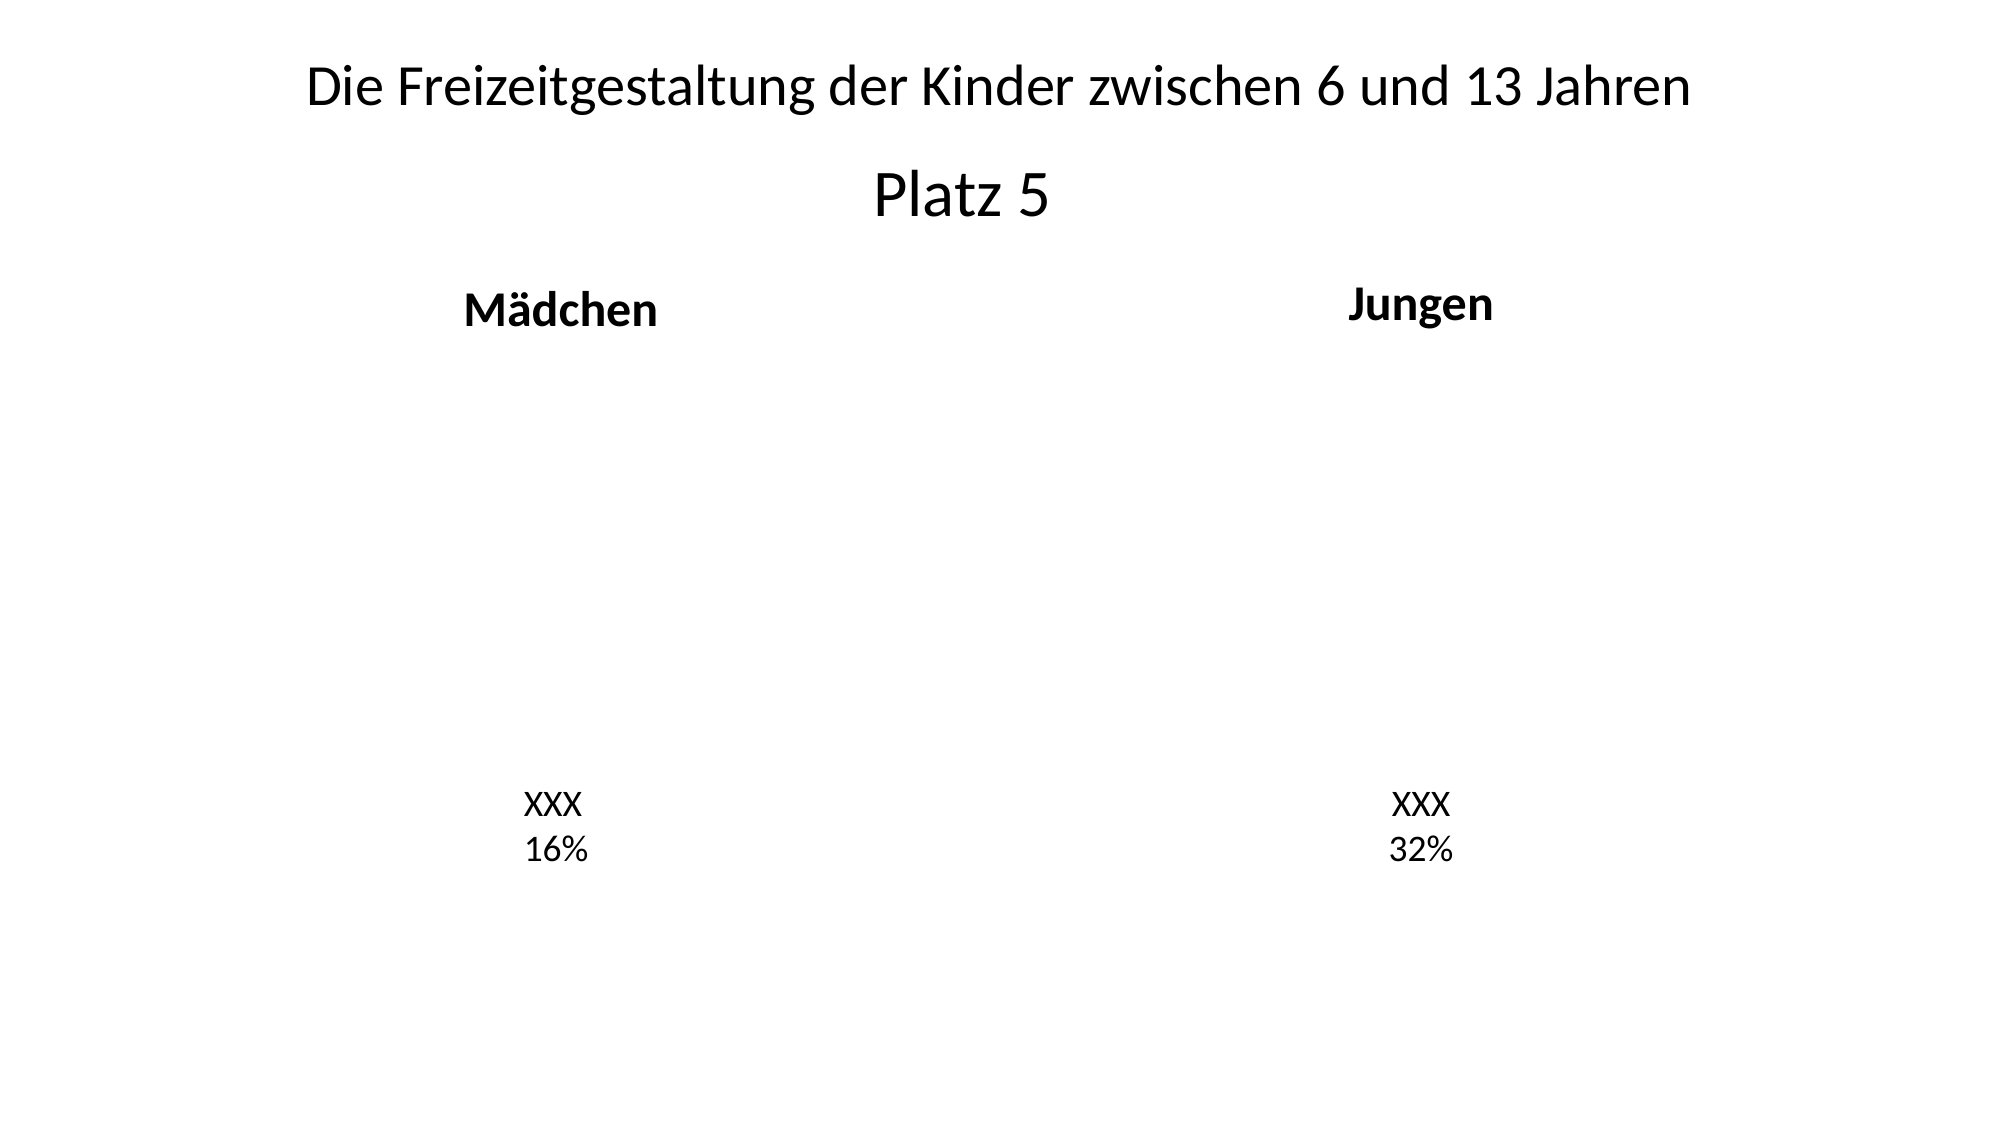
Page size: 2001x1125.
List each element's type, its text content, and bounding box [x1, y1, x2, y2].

text_box Mädchen [444, 280, 677, 351]
text_box Platz 5 [858, 141, 1069, 238]
text_box XXX 32% [1373, 771, 1469, 878]
text_box Jungen [1301, 279, 1541, 340]
text_box XXX 16% [508, 771, 613, 878]
text_box Die Freizeitgestaltung der Kinder zwischen 6 und 13 Jahren [290, 39, 1725, 126]
